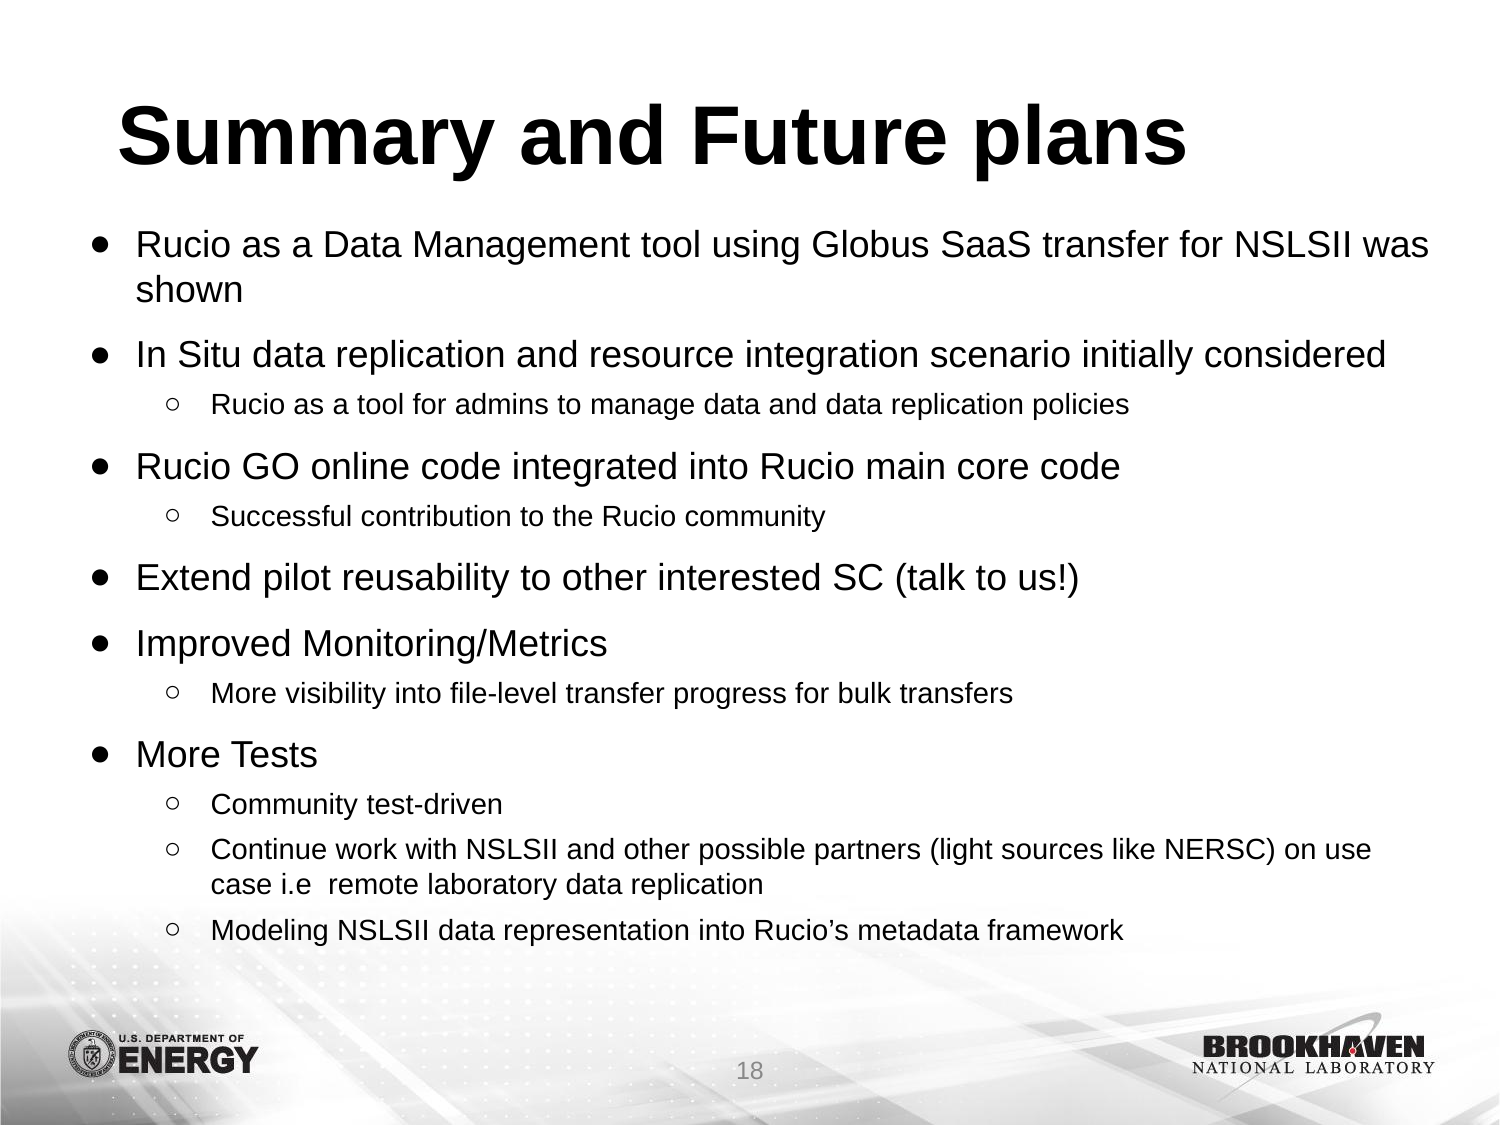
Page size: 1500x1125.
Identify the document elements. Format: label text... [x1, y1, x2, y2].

text_box <number> [581, 1039, 919, 1100]
picture [0, 0, 1500, 1125]
text_box Rucio as a Data Management tool using Globus SaaS transfer for NSLSII was shown In Situ data replication and resource integration scenario initially considered Rucio as a tool for admins to manage data and data replication policies Rucio GO online code integrated into Rucio main core code Successful contribution to the Rucio community Extend pilot reusability to other interested SC (talk to us!) Improved Monitoring/Metrics More visibility into file-level transfer progress for bulk transfers More Tests Community test-driven Continue work with NSLSII and other possible partners (light sources like NERSC) on use case i.e remote laboratory data replication Modeling NSLSII data representation into Rucio’s metadata framework [73, 212, 1458, 1021]
text_box Summary and Future plans [101, 74, 1394, 212]
